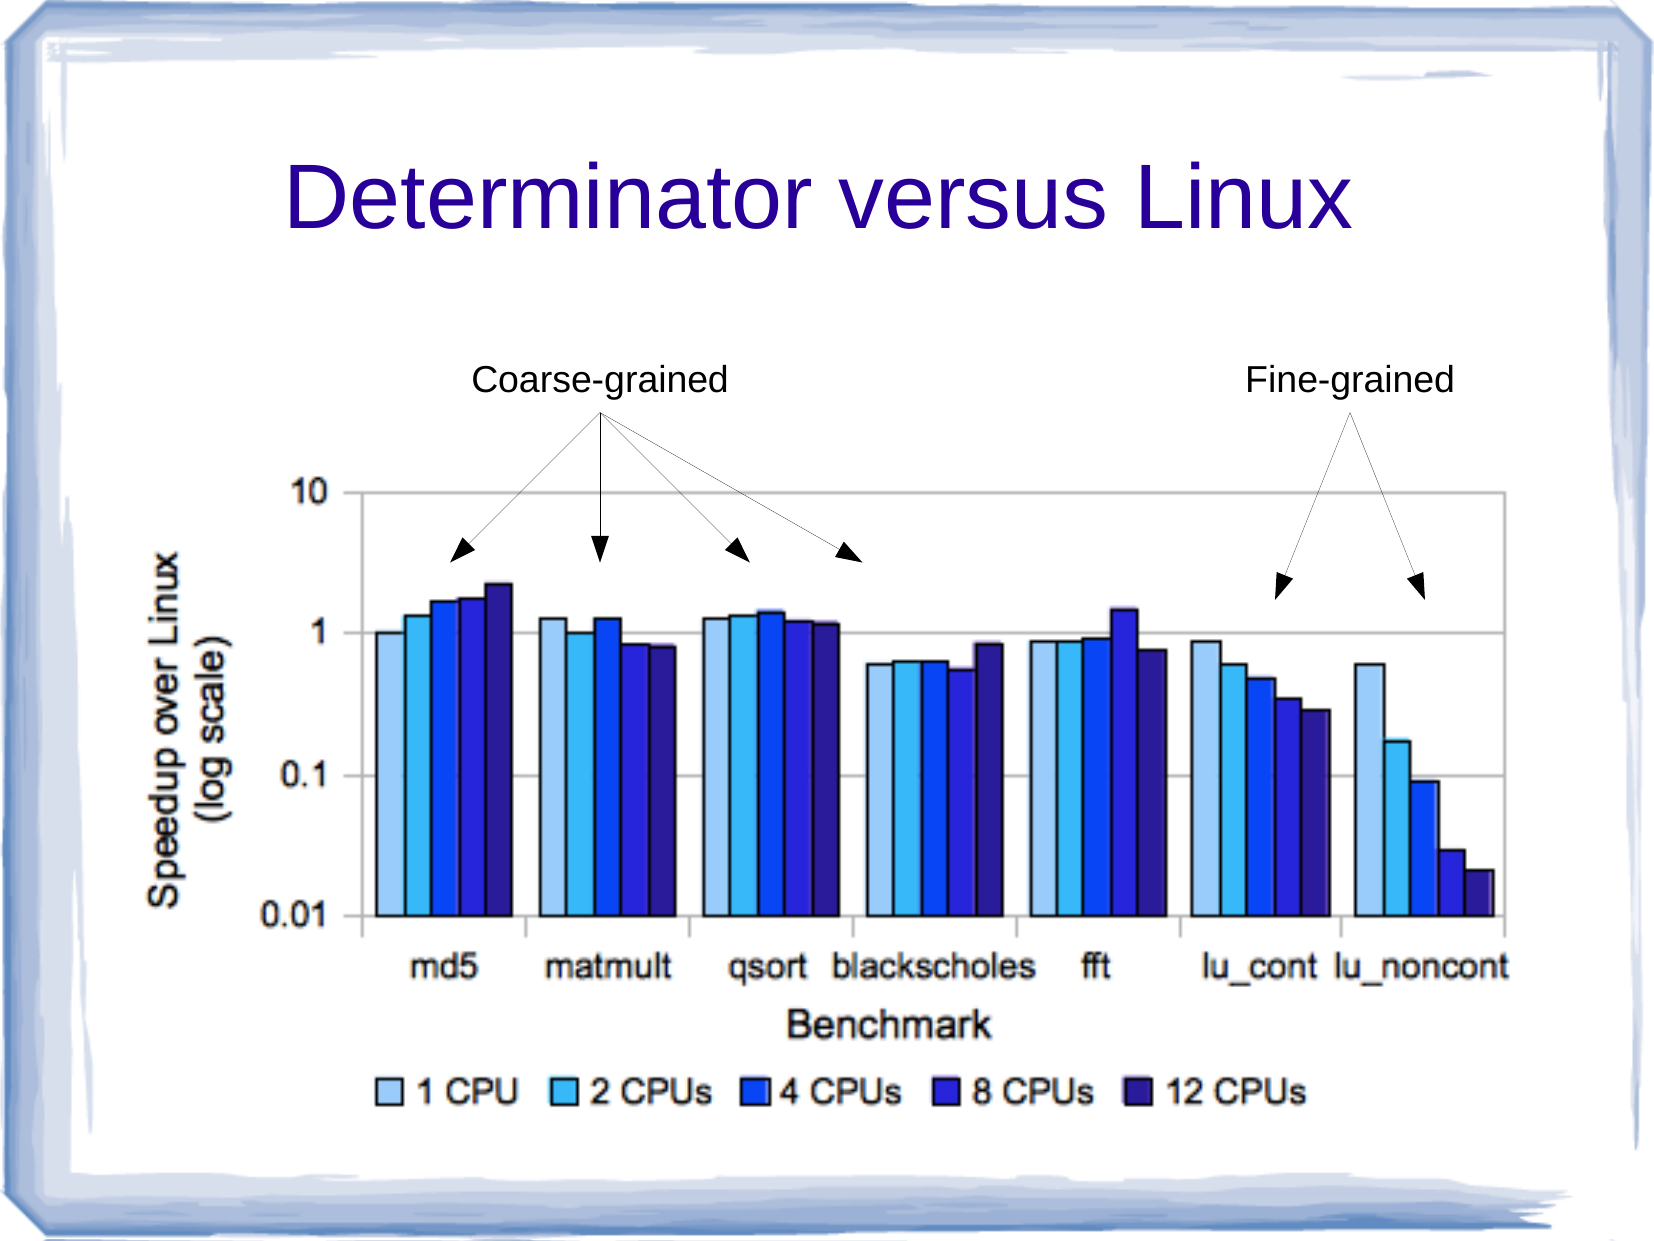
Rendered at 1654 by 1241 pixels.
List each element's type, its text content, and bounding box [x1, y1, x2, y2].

text_box Coarse-grained [412, 351, 788, 413]
title Determinator versus Linux [75, 92, 1564, 301]
text_box Fine-grained [1200, 351, 1501, 413]
picture [0, 0, 1654, 1241]
